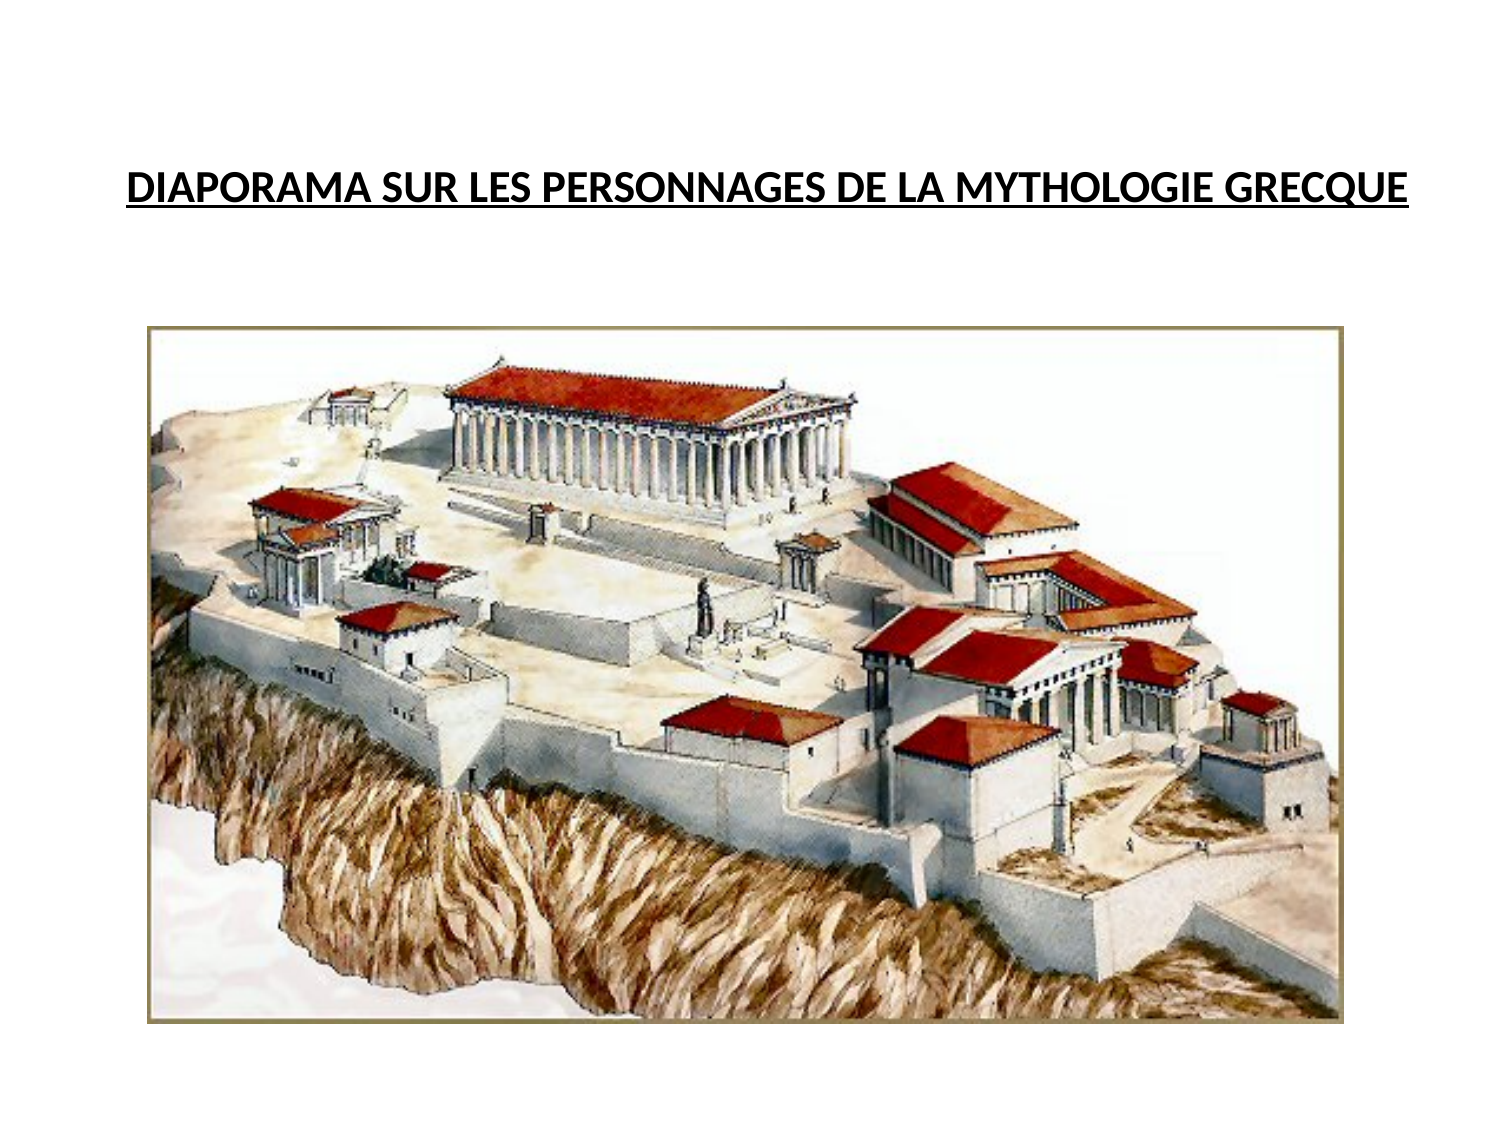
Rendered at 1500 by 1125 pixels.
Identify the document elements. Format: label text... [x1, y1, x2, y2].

text_box DIAPORAMA SUR LES PERSONNAGES DE LA MYTHOLOGIE GRECQUE [76, 149, 1459, 219]
picture [147, 326, 1344, 1024]
